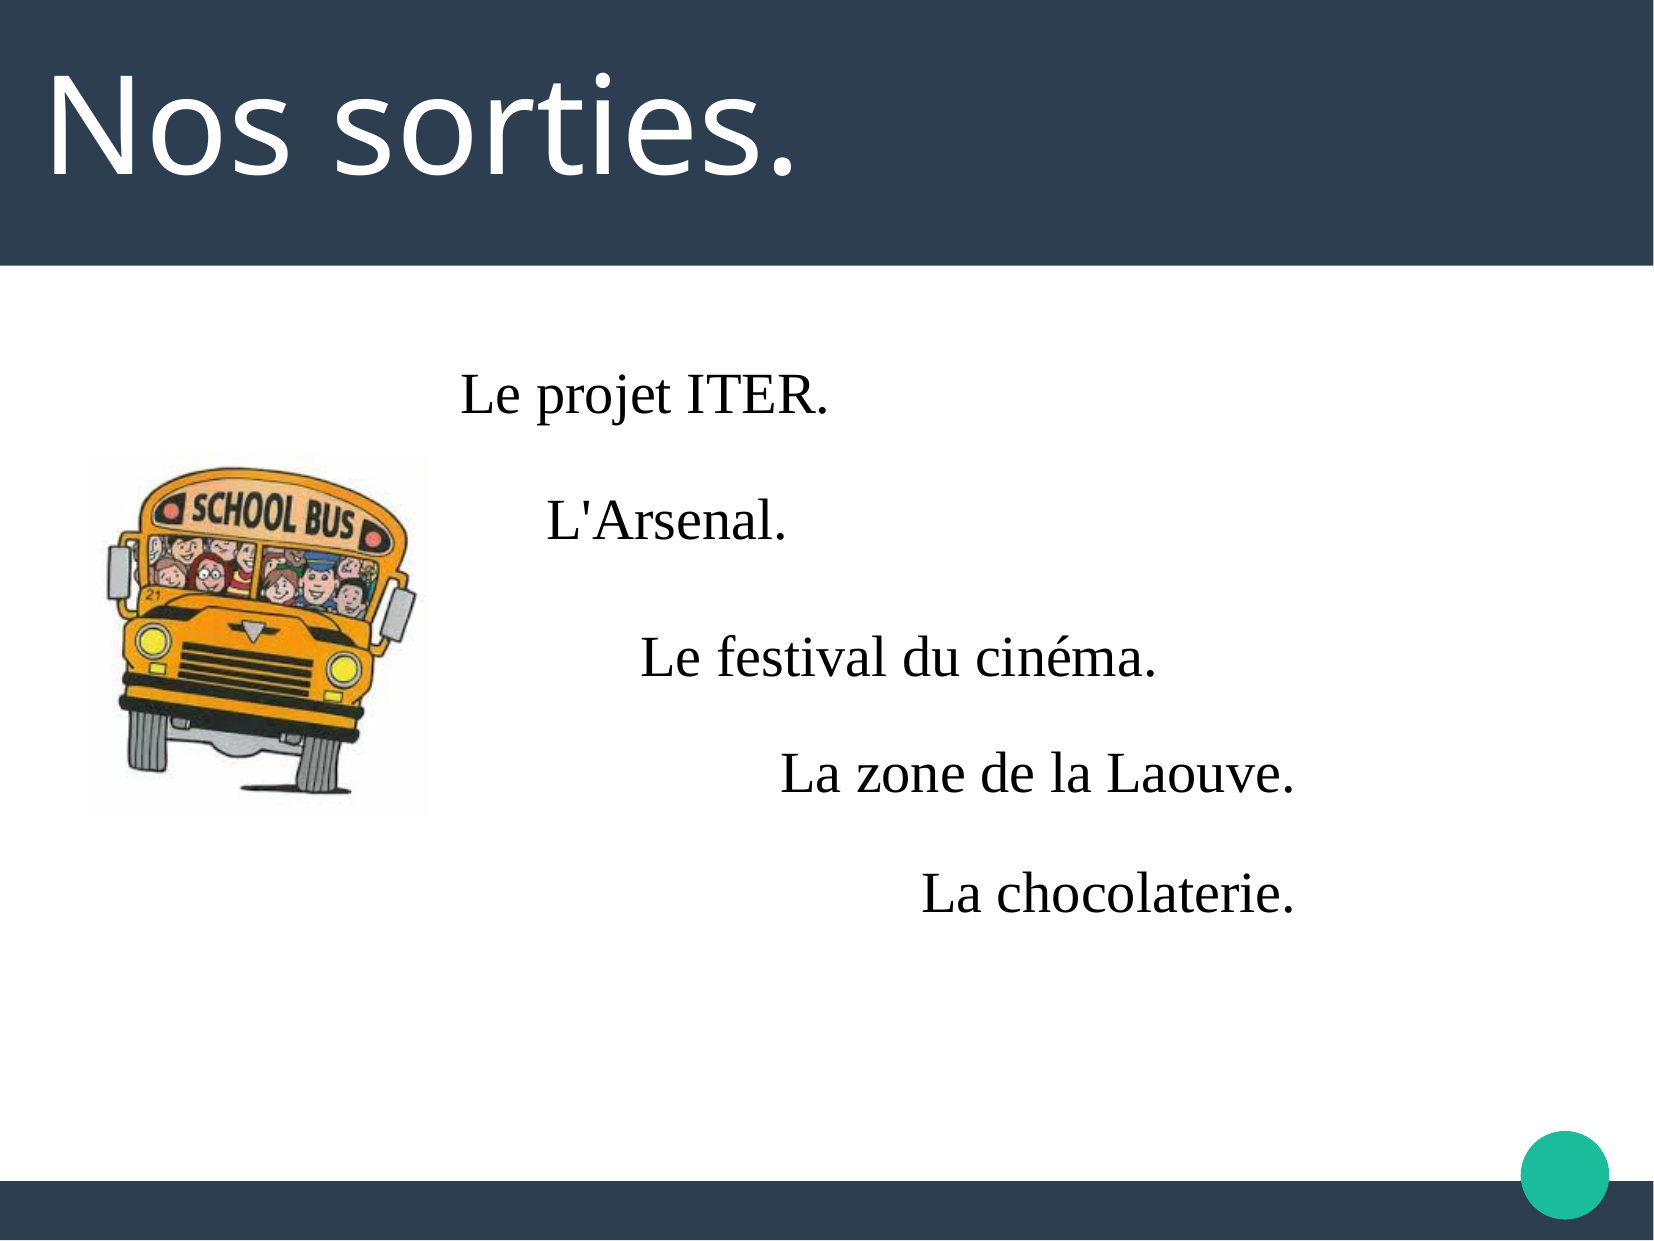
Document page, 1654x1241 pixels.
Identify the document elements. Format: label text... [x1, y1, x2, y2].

text_box La zone de la Laouve. [685, 730, 1391, 815]
text_box Le projet ITER. [431, 354, 1406, 454]
title Nos sorties. [41, 17, 1524, 225]
text_box L'Arsenal. [531, 472, 1063, 572]
text_box La chocolaterie. [755, 850, 1462, 935]
picture [88, 454, 430, 816]
text_box Le festival du cinéma. [546, 614, 1252, 699]
